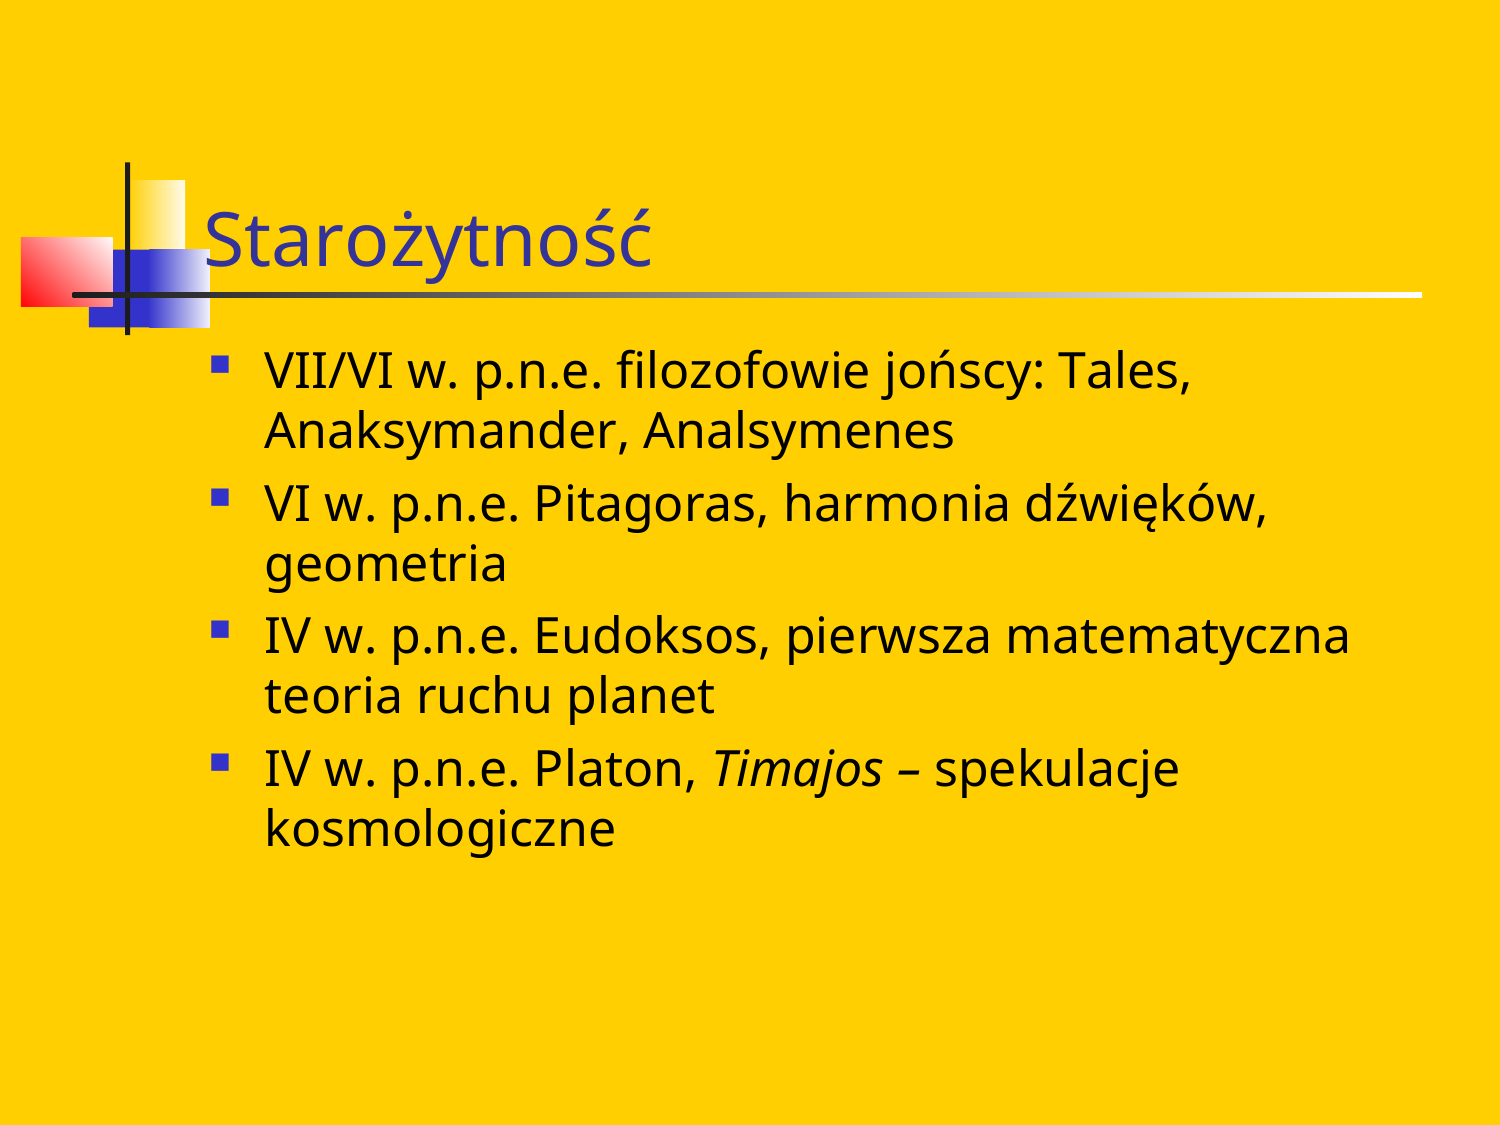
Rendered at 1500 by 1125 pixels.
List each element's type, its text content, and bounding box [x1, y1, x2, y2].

list VII/VI w. p.n.e. filozofowie jońscy: Tales, Anaksymander, Analsymenes VI w. p.n.e. Pitagoras, harmonia dźwięków, geometria IV w. p.n.e. Eudoksos, pierwsza matematyczna teoria ruchu planet IV w. p.n.e. Platon, Timajos – spekulacje kosmologiczne [193, 331, 1469, 1007]
title Starożytność [188, 101, 1468, 289]
